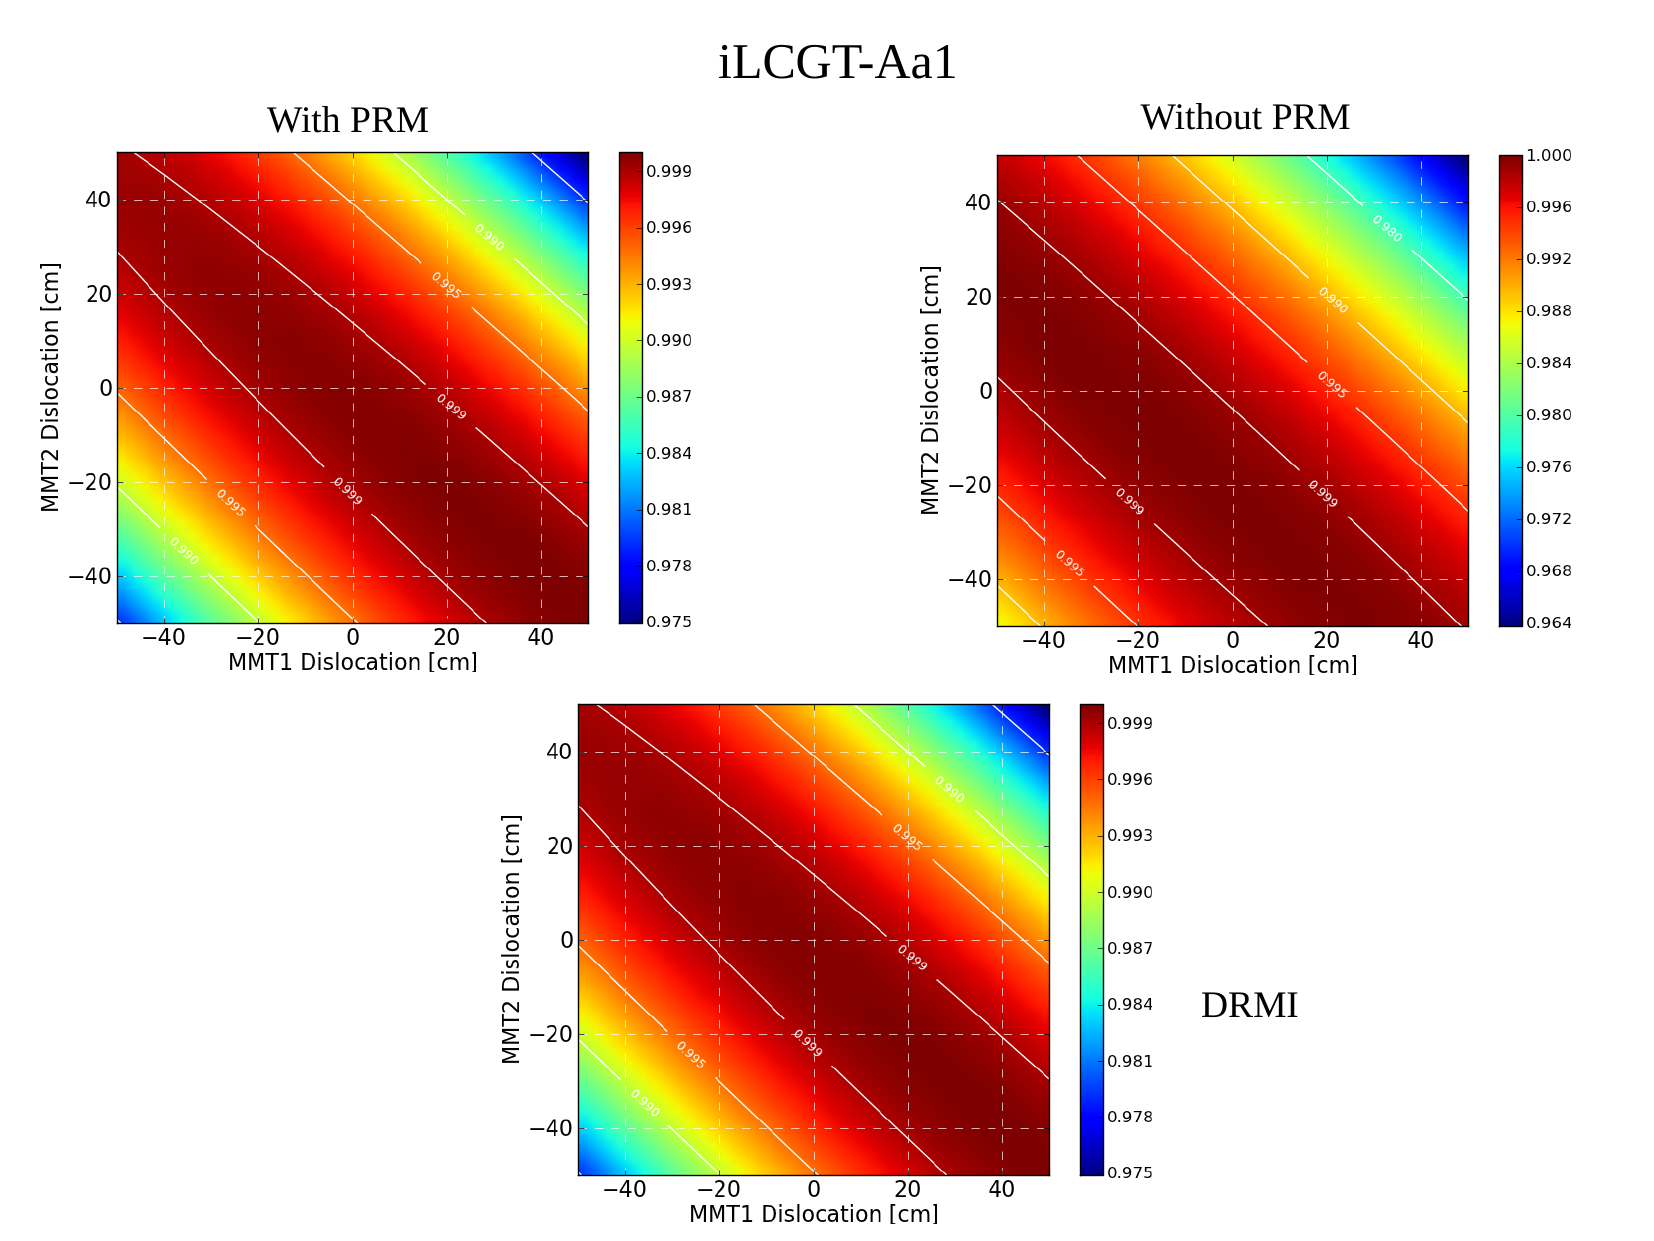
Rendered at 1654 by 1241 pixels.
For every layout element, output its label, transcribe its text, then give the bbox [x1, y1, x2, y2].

text_box Without PRM [1125, 88, 1368, 150]
picture [920, 149, 1571, 675]
text_box DRMI [1186, 977, 1314, 1038]
picture [40, 151, 691, 672]
text_box iLCGT-Aa1 [703, 26, 972, 103]
picture [501, 703, 1152, 1224]
text_box With PRM [252, 91, 446, 152]
